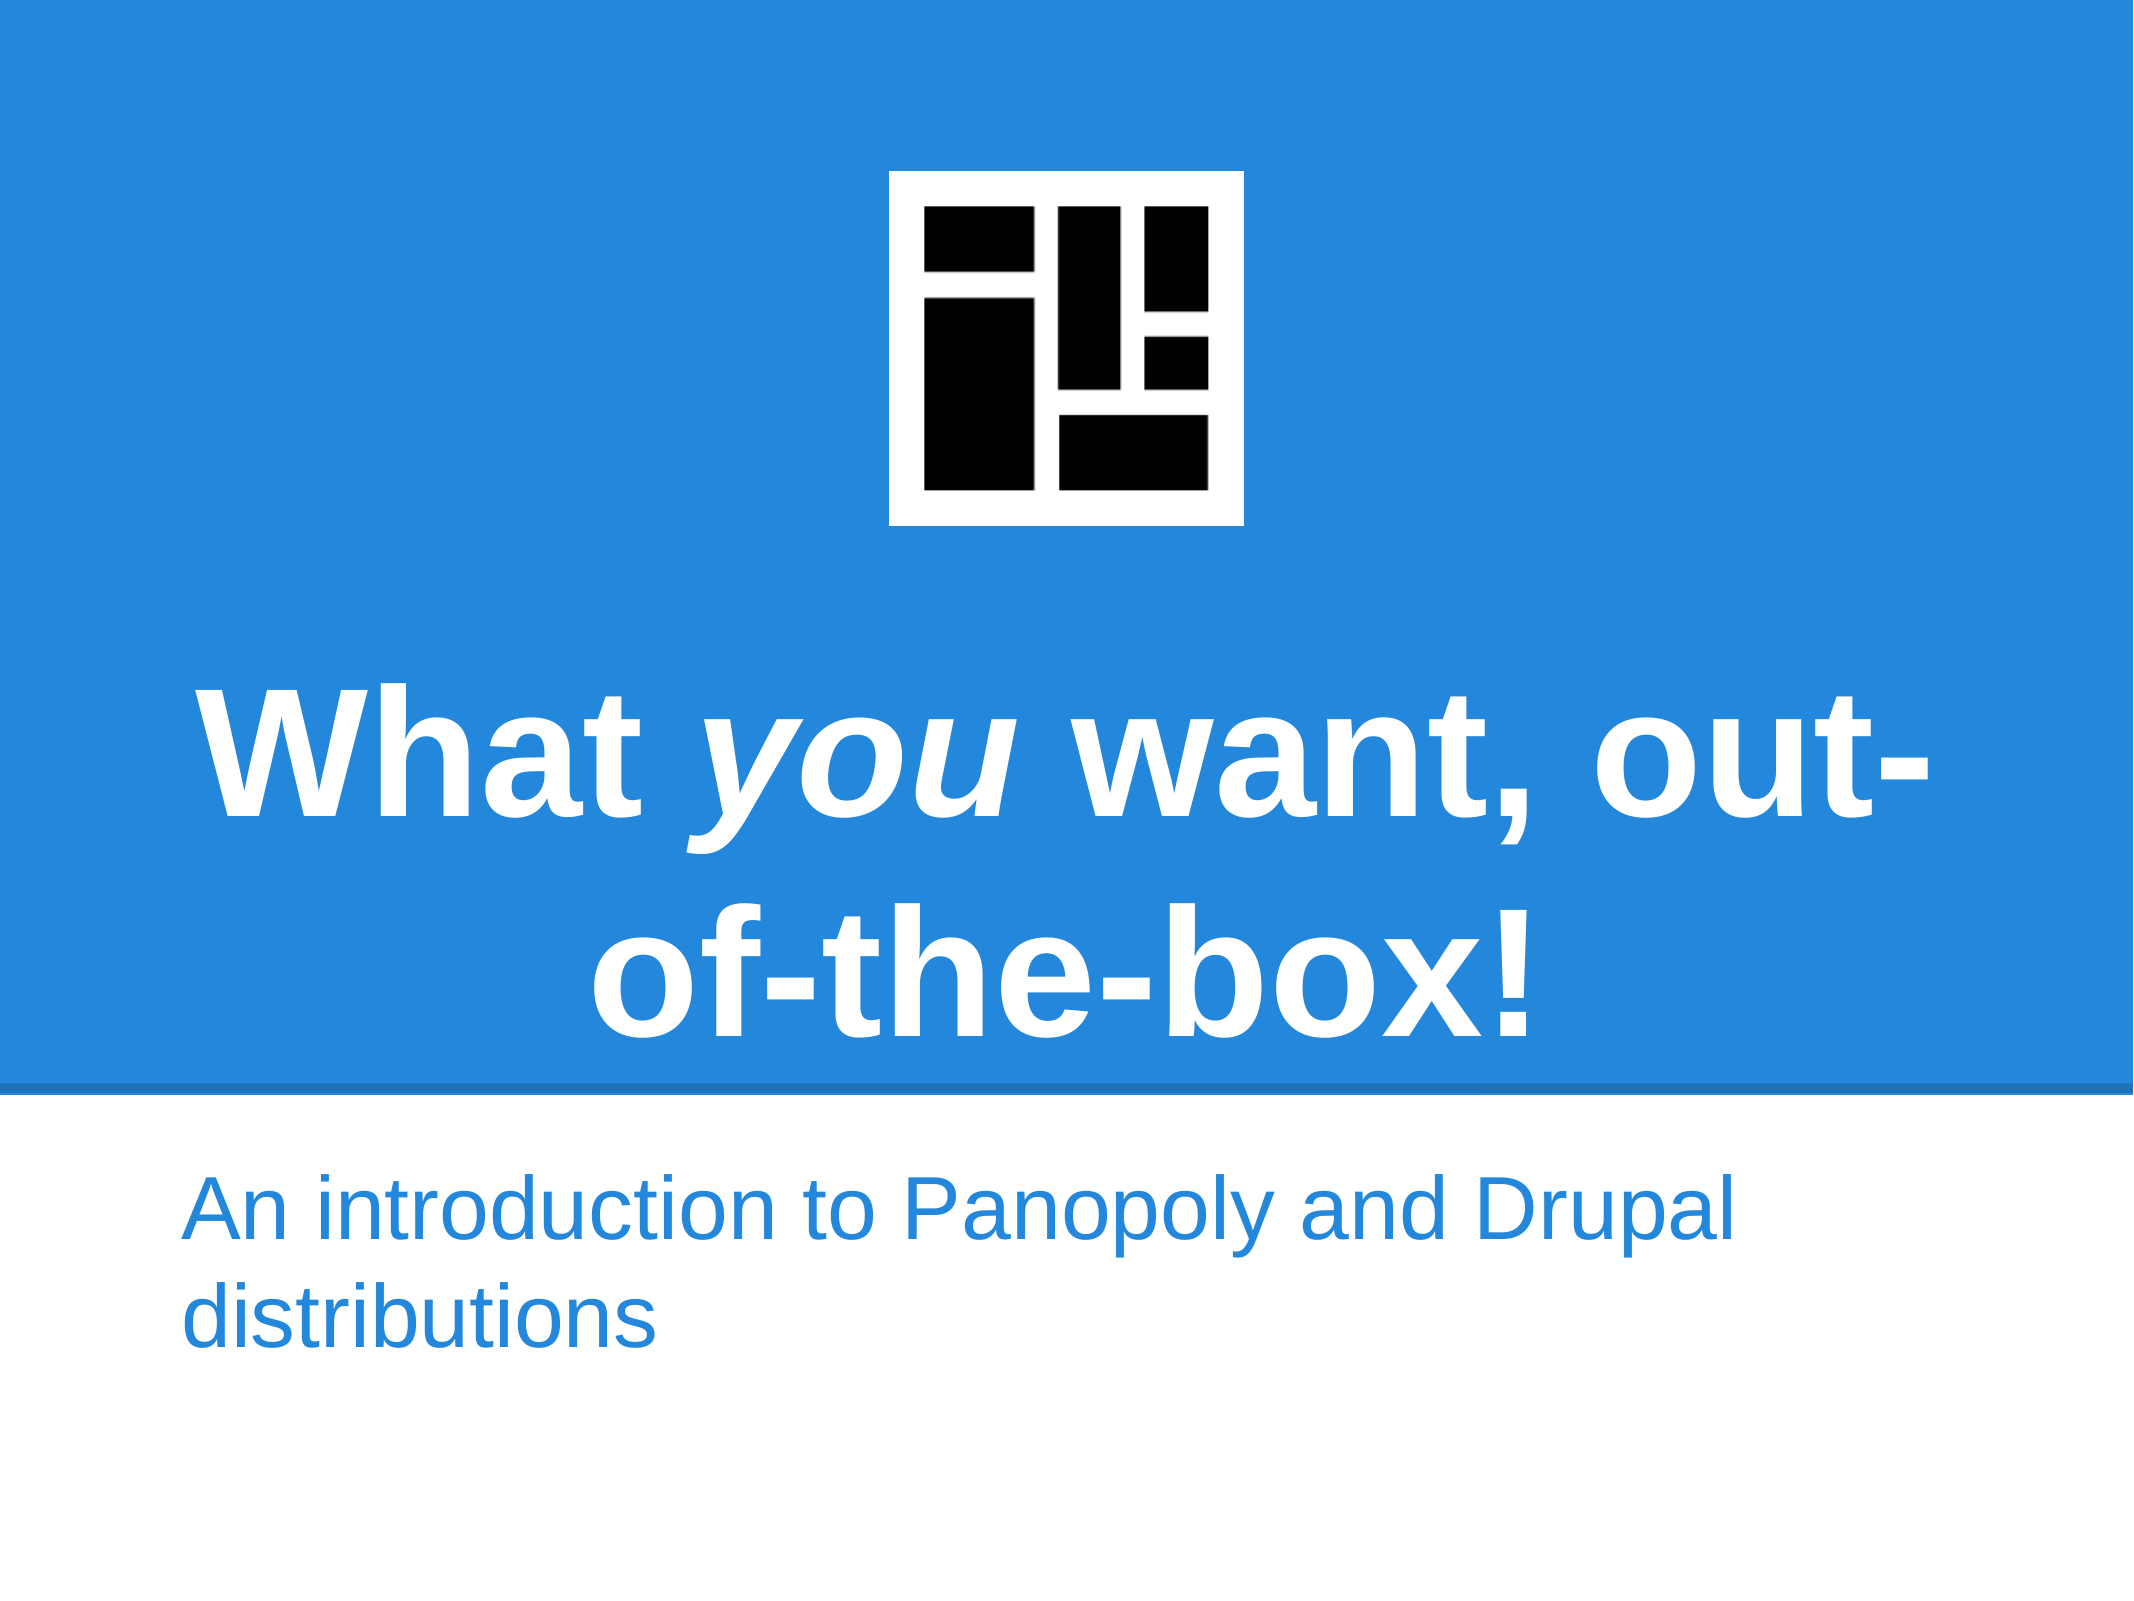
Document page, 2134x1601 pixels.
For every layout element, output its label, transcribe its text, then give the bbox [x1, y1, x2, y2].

picture [889, 171, 1244, 526]
subtitle An introduction to Panopoly and Drupal distributions [159, 1128, 1974, 1370]
title What you want, out-of-the-box! [159, 581, 1974, 1095]
